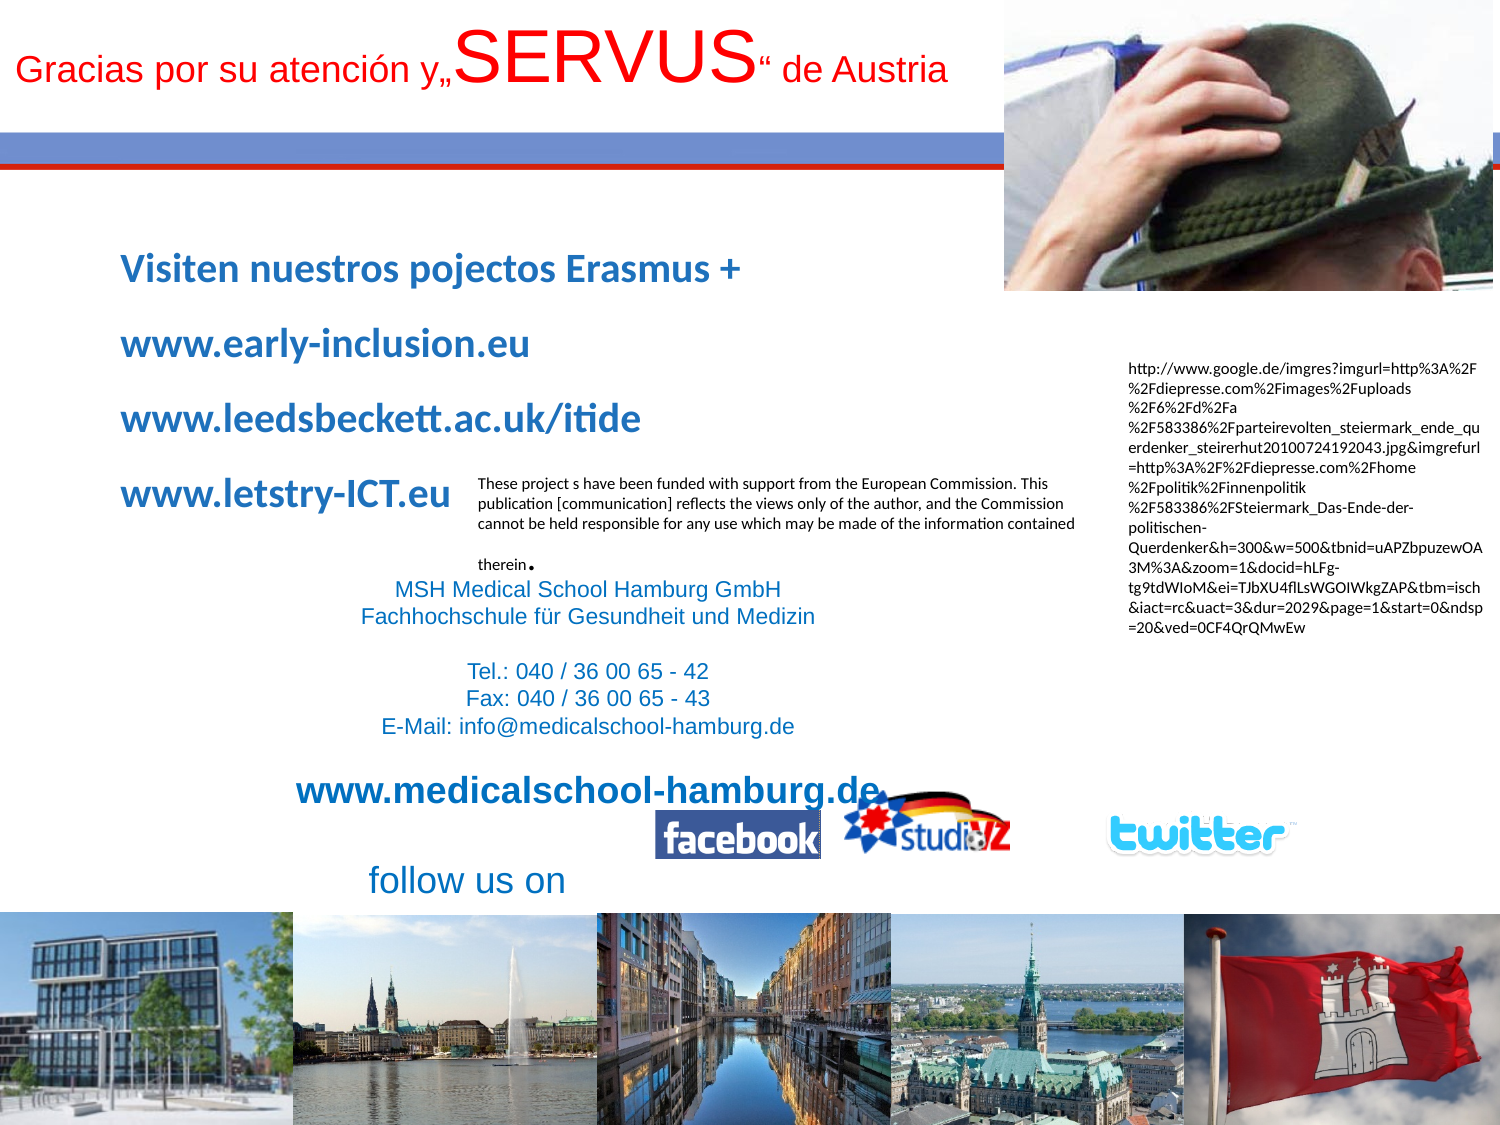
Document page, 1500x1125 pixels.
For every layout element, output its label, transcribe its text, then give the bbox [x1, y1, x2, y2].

text_box MSH Medical School Hamburg GmbH Fachhochschule für Gesundheit und Medizin Tel.: 040 / 36 00 65 - 42 Fax: 040 / 36 00 65 - 43 E-Mail: info@medicalschool-hamburg.de www.medicalschool-hamburg.de follow us on [112, 566, 1412, 913]
picture [655, 810, 821, 859]
text_box Visiten nuestros pojectos Erasmus + www.early-inclusion.eu www.leedsbeckett.ac.uk/itide www.letstry-ICT.eu [105, 208, 1371, 912]
text_box Gracias por su atención y„SERVUS“ de Austria [0, 0, 1004, 107]
picture [1004, 0, 1493, 291]
text_box These project s have been funded with support from the European Commission. This publication [communication] reflects the views only of the author, and the Commission cannot be held responsible for any use which may be made of the information contained therein. [463, 466, 1113, 586]
text_box http://www.google.de/imgres?imgurl=http%3A%2F%2Fdiepresse.com%2Fimages%2Fuploads%2F6%2Fd%2Fa%2F583386%2Fparteirevolten_steiermark_ende_querdenker_steirerhut20100724192043.jpg&imgrefurl=http%3A%2F%2Fdiepresse.com%2Fhome%2Fpolitik%2Finnenpolitik%2F583386%2FSteiermark_Das-Ende-der-politischen-Querdenker&h=300&w=500&tbnid=uAPZbpuzewOA3M%3A&zoom=1&docid=hLFg-tg9tdWIoM&ei=TJbXU4flLsWGOIWkgZAP&tbm=isch&iact=rc&uact=3&dur=2029&page=1&start=0&ndsp=20&ved=0CF4QrQMwEw [1113, 350, 1500, 645]
picture [0, 912, 1500, 1125]
